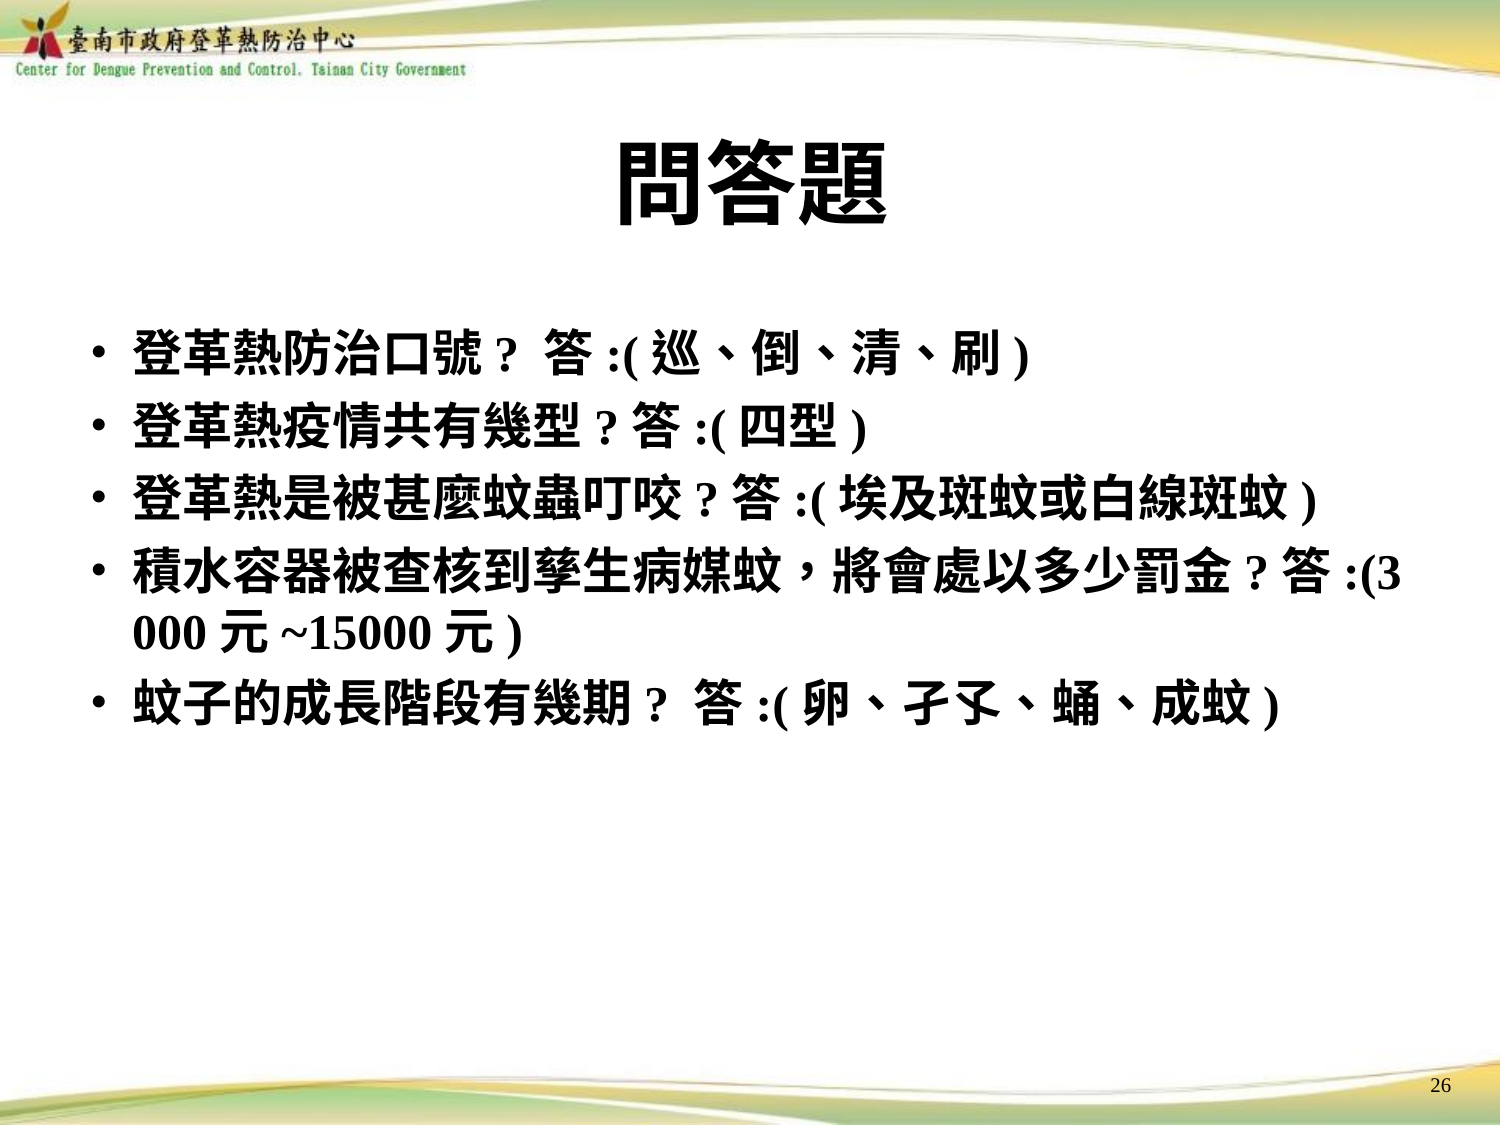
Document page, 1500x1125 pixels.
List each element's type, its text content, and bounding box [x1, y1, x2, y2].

title 問答題 [76, 87, 1427, 275]
text_box <編號> [1116, 1063, 1467, 1111]
picture [0, 0, 1500, 1125]
list 登革熱防治口號? 答:(巡、倒、清、刷) 登革熱疫情共有幾型?答:(四型) 登革熱是被甚麼蚊蟲叮咬?答:(埃及斑蚊或白線斑蚊) 積水容器被查核到孳生病媒蚊，將會處以多少罰金?答:(3000元~15000元) 蚊子的成長階段有幾期? 答:(卵、孑孓、蛹、成蚊) [75, 314, 1426, 1005]
